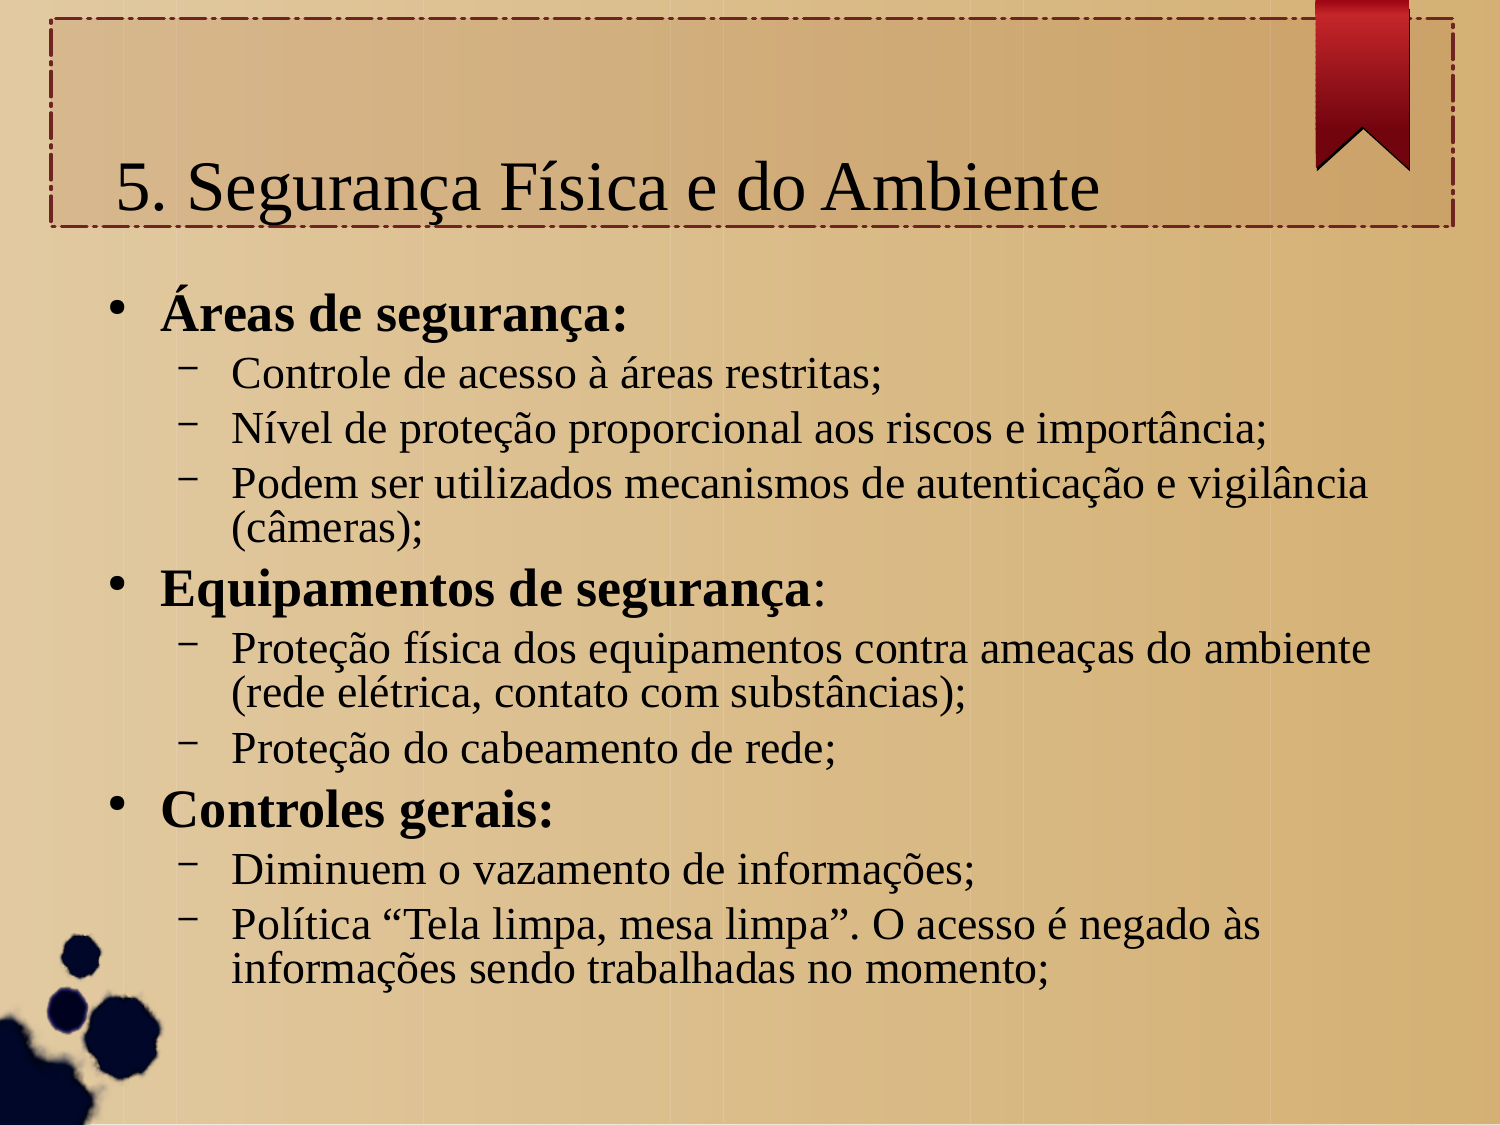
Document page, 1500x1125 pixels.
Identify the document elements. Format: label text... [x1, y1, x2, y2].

title 5. Segurança Física e do Ambiente [74, 20, 1313, 233]
list Áreas de segurança: Controle de acesso à áreas restritas; Nível de proteção proporcional aos riscos e importância; Podem ser utilizados mecanismos de autenticação e vigilância (câmeras); Equipamentos de segurança: Proteção física dos equipamentos contra ameaças do ambiente (rede elétrica, contato com substâncias); Proteção do cabeamento de rede; Controles gerais: Diminuem o vazamento de informações; Política “Tela limpa, mesa limpa”. O acesso é negado às informações sendo trabalhadas no momento; [75, 282, 1426, 1006]
